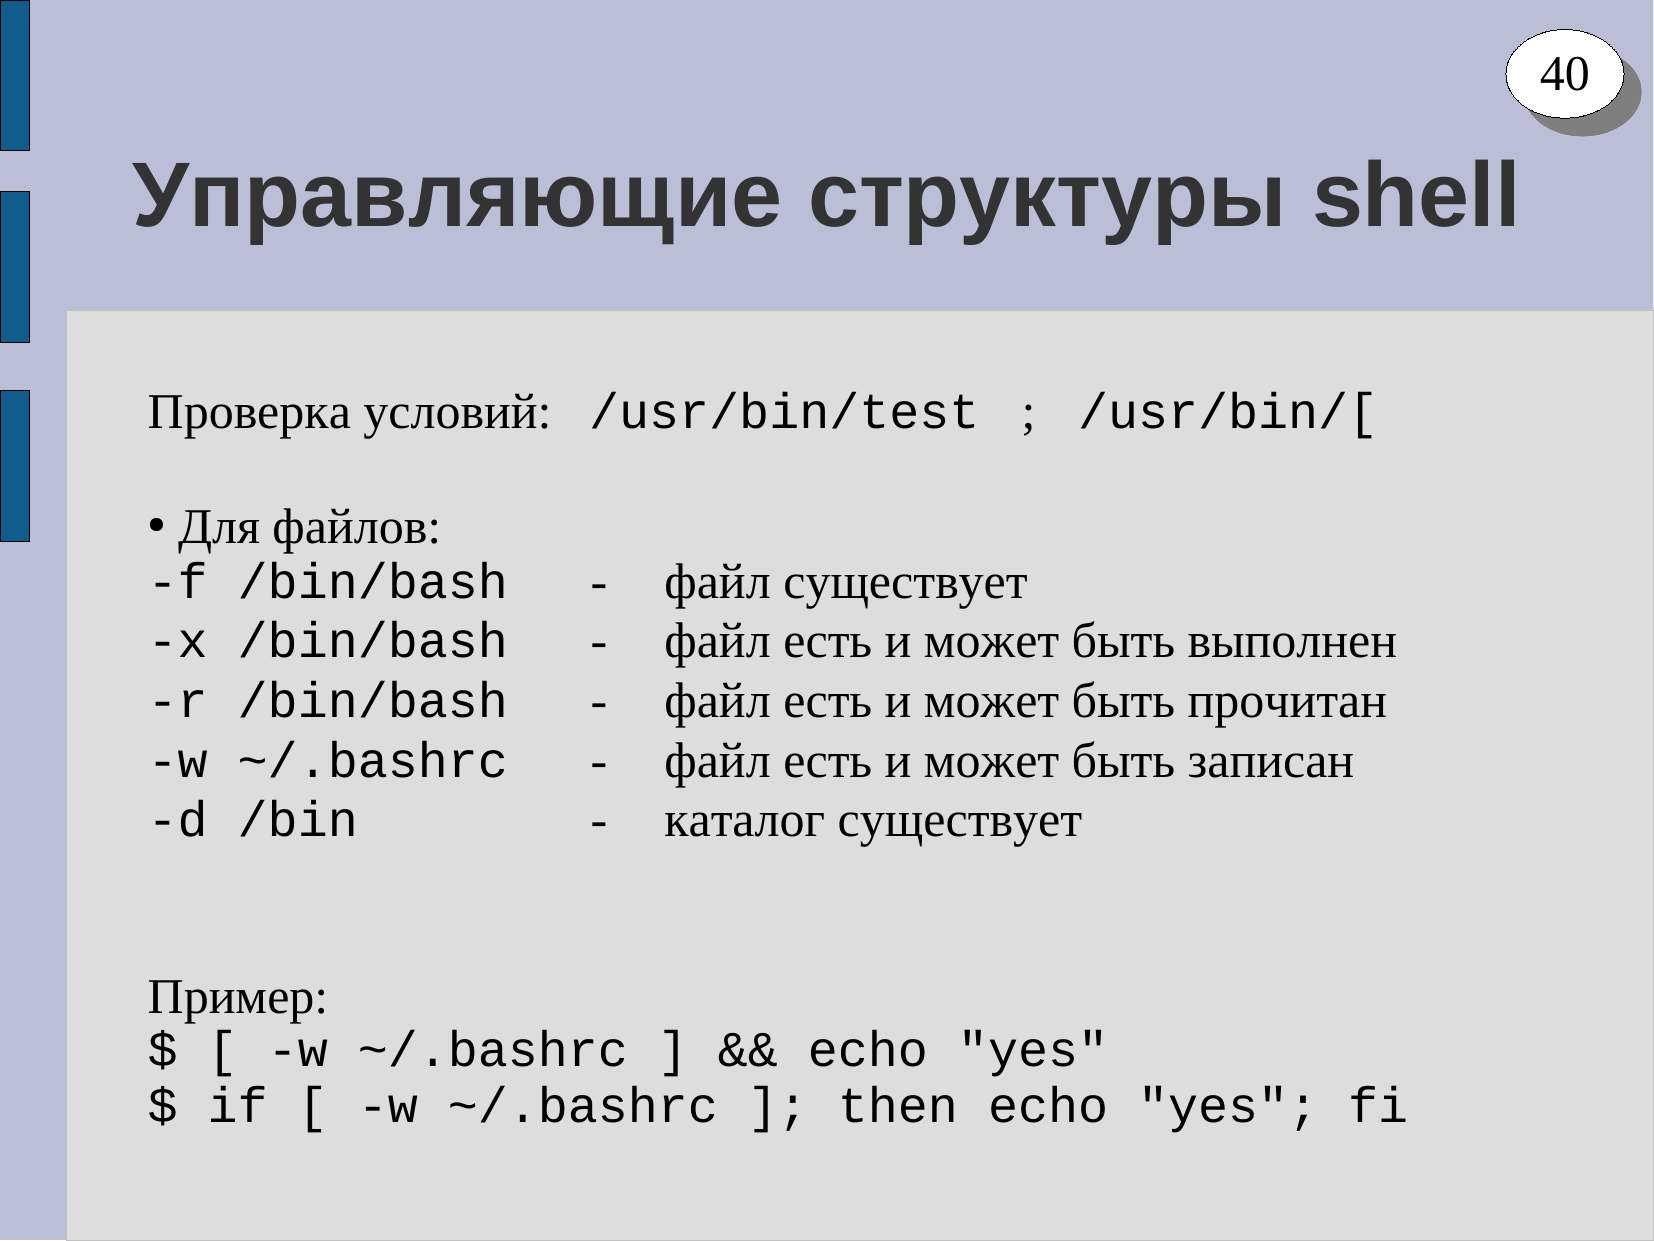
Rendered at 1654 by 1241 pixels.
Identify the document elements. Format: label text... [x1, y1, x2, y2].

text_box Пример: $ [ -w ~/.bashrc ] && echo "yes" $ if [ -w ~/.bashrc ]; then echo "yes"; fi [147, 969, 1408, 1139]
text_box 40 [1505, 29, 1625, 119]
title Управляющие структуры shell [121, 91, 1534, 299]
text_box Проверка условий: /usr/bin/test ; /usr/bin/[ Для файлов: -f /bin/bash - файл существует -x /bin/bash - файл есть и может быть выполнен -r /bin/bash - файл есть и может быть прочитан -w ~/.bashrc - файл есть и может быть записан -d /bin - каталог существует [147, 383, 1398, 852]
